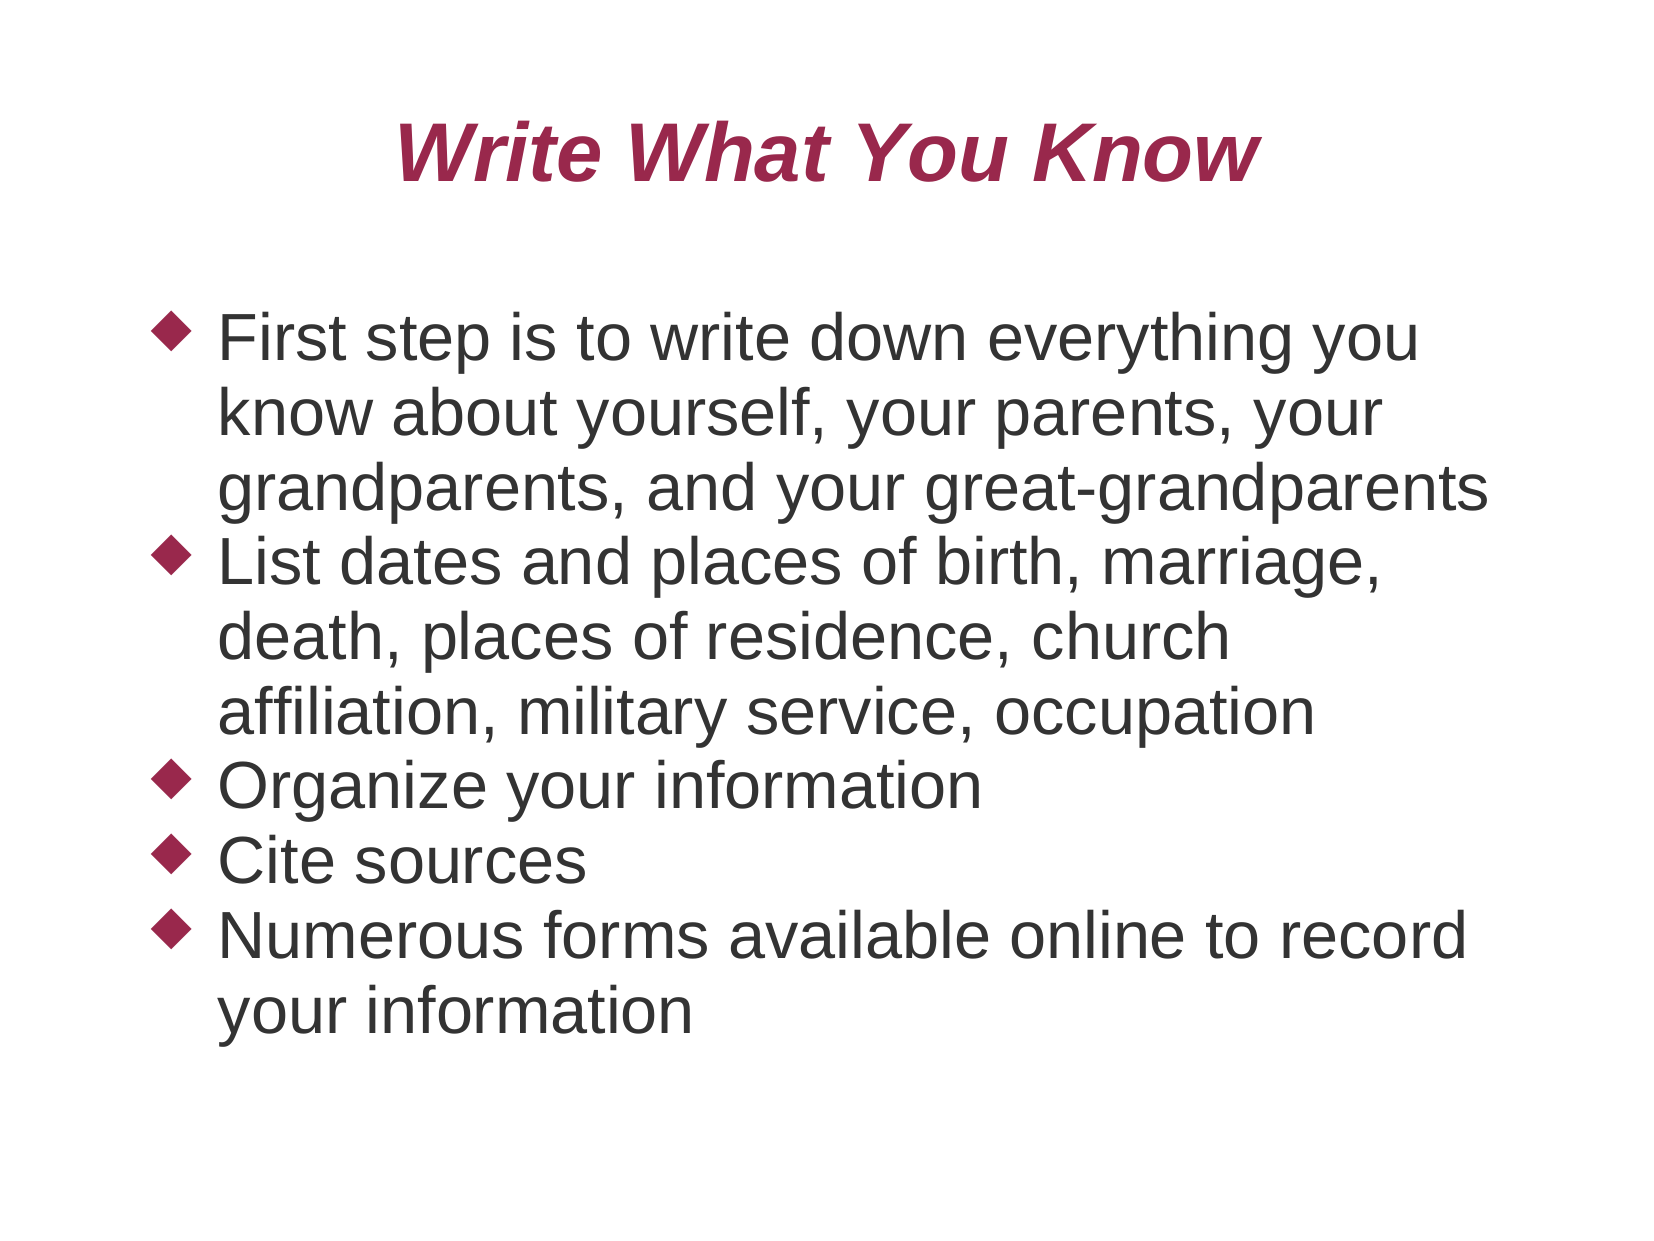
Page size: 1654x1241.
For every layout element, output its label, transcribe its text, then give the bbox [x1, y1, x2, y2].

list First step is to write down everything you know about yourself, your parents, your grandparents, and your great-grandparents List dates and places of birth, marriage, death, places of residence, church affiliation, military service, occupation Organize your information Cite sources Numerous forms available online to record your information [134, 300, 1516, 1241]
title Write What You Know [82, 49, 1571, 257]
